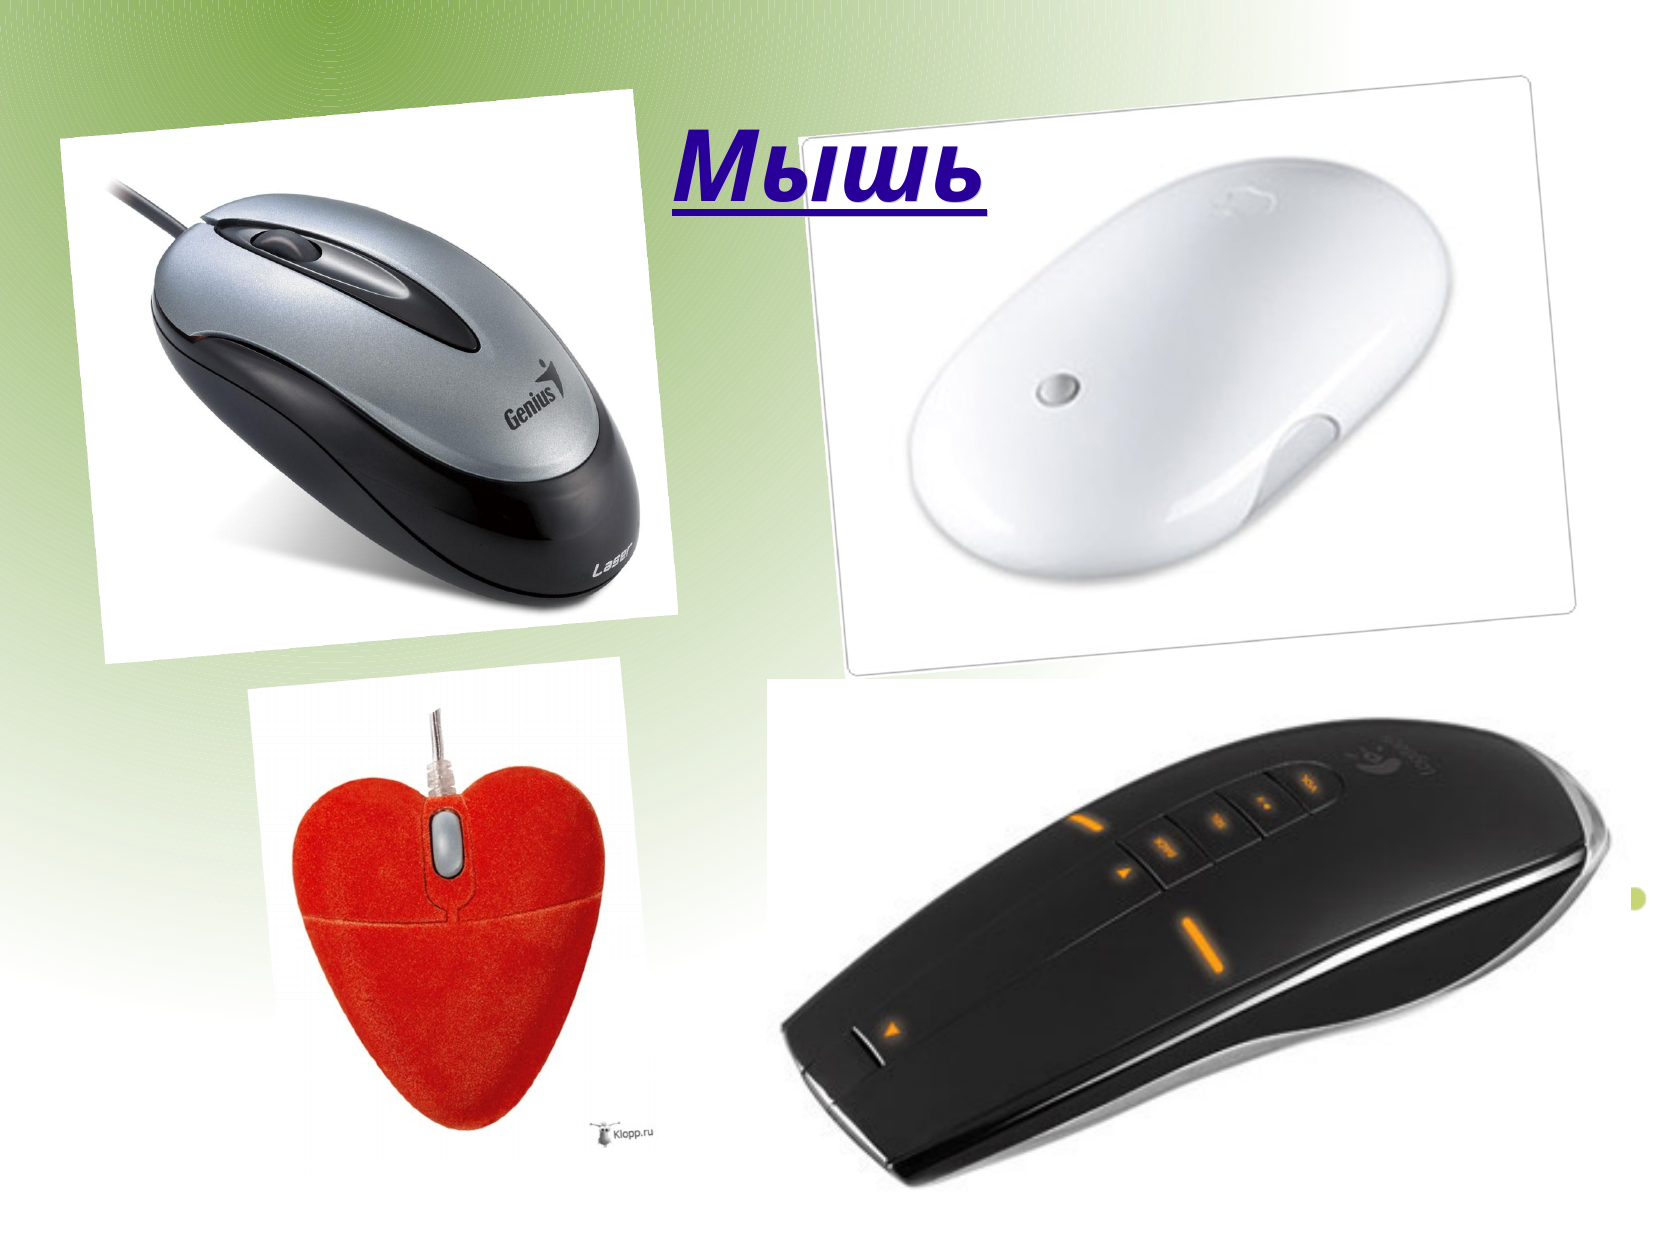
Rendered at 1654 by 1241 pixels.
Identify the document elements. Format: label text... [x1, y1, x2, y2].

picture [247, 656, 663, 1182]
picture [767, 119, 1654, 1211]
picture [59, 88, 678, 664]
title Мышь [123, 59, 1536, 267]
